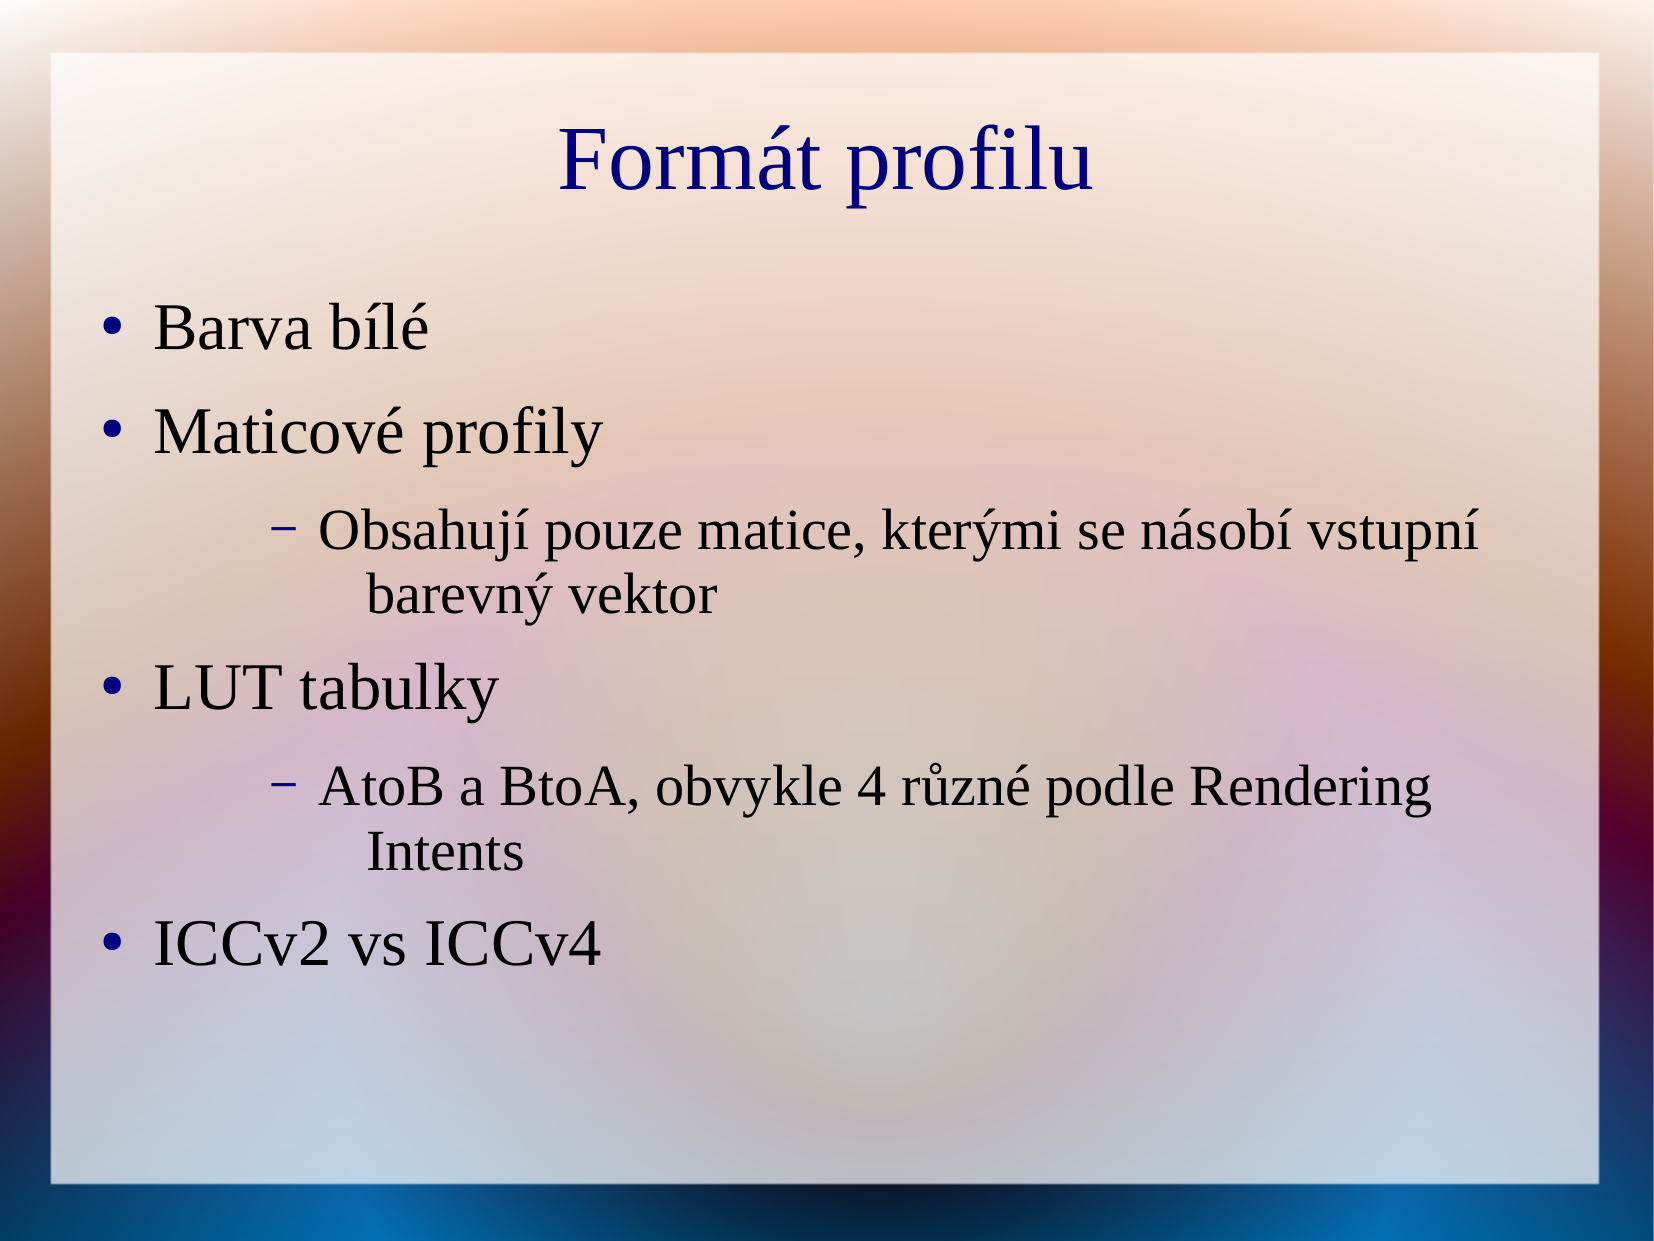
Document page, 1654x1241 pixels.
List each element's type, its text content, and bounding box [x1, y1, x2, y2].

list Barva bílé Maticové profily Obsahují pouze matice, kterými se násobí vstupní barevný vektor LUT tabulky AtoB a BtoA, obvykle 4 různé podle Rendering Intents ICCv2 vs ICCv4 [82, 290, 1571, 1094]
picture [0, 0, 1654, 1241]
title Formát profilu [82, 62, 1571, 256]
